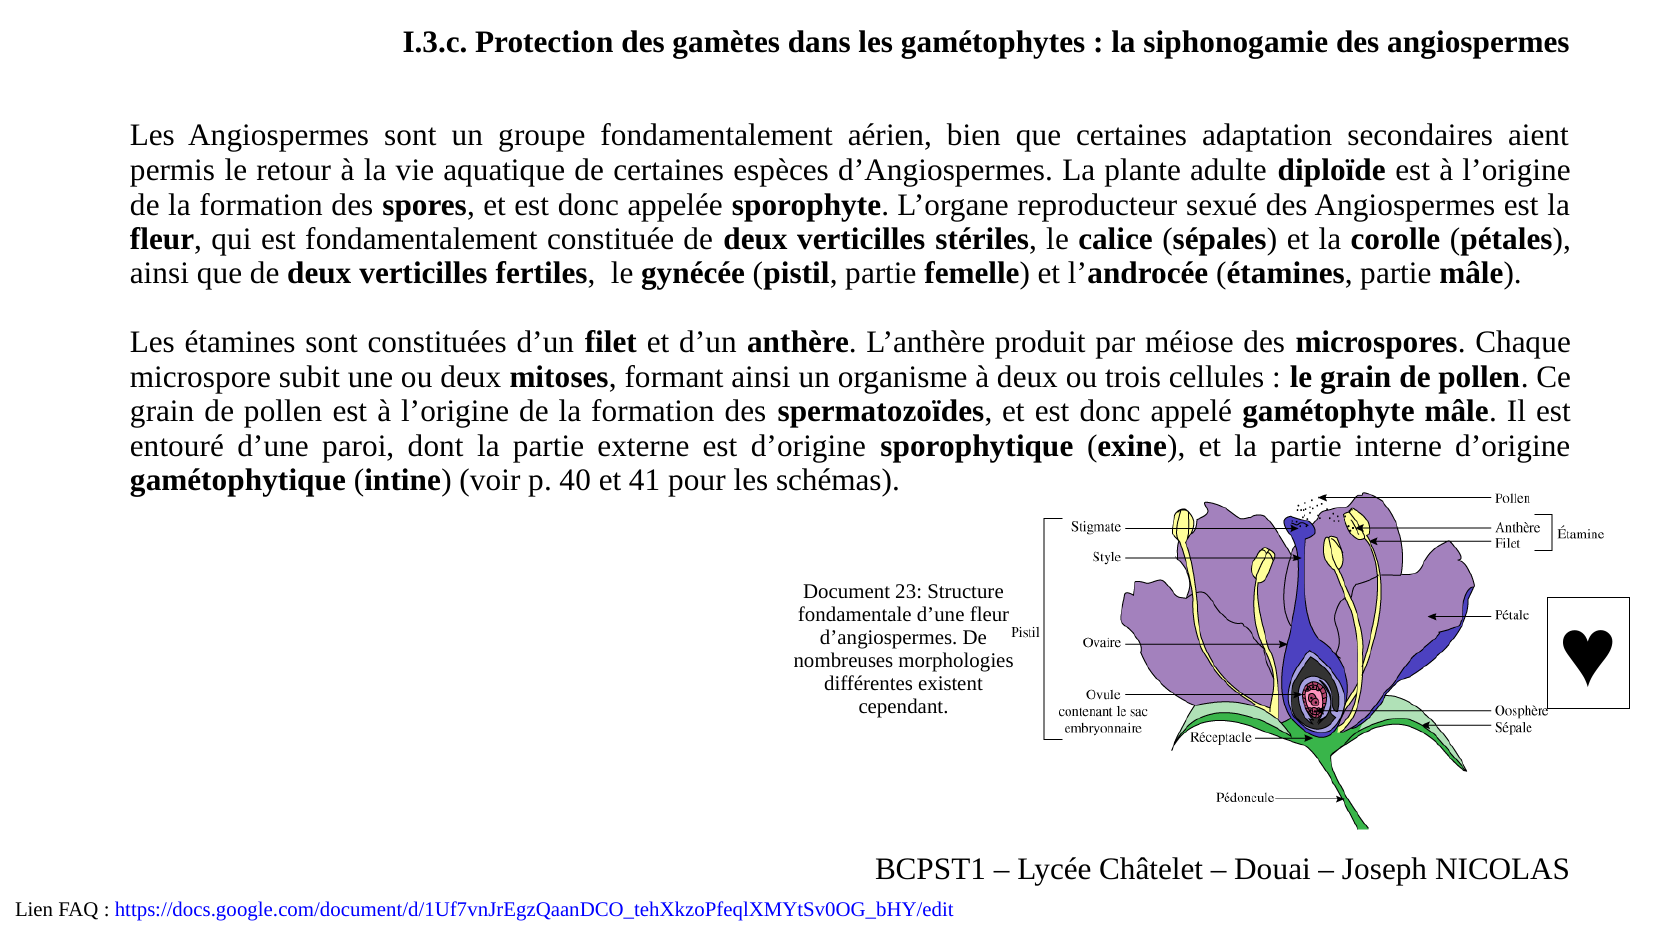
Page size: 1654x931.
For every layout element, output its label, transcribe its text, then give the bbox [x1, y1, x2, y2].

text_box Les Angiospermes sont un groupe fondamentalement aérien, bien que certaines adaptation secondaires aient permis le retour à la vie aquatique de certaines espèces d’Angiospermes. La plante adulte diploïde est à l’origine de la formation des spores, et est donc appelée sporophyte. L’organe reproducteur sexué des Angiospermes est la fleur, qui est fondamentalement constituée de deux verticilles stériles, le calice (sépales) et la corolle (pétales), ainsi que de deux verticilles fertiles, le gynécée (pistil, partie femelle) et l’androcée (étamines, partie mâle). Les étamines sont constituées d’un filet et d’un anthère. L’anthère produit par méiose des microspores. Chaque microspore subit une ou deux mitoses, formant ainsi un organisme à deux ou trois cellules : le grain de pollen. Ce grain de pollen est à l’origine de la formation des spermatozoïdes, et est donc appelé gamétophyte mâle. Il est entouré d’une paroi, dont la partie externe est d’origine sporophytique (exine), et la partie interne d’origine gamétophytique (intine) (voir p. 40 et 41 pour les schémas). [129, 118, 1571, 931]
picture [1003, 455, 1607, 851]
text_box Document 23: Structure fondamentale d’une fleur d’angiospermes. De nombreuses morphologies différentes existent cependant. [791, 519, 1003, 756]
text_box Lien FAQ : https://docs.google.com/document/d/1Uf7vnJrEgzQaanDCO_tehXkzoPfeqlXMYtSv0OG_bHY/edit [0, 897, 129, 931]
text_box I.3.c. Protection des gamètes dans les gamétophytes : la siphonogamie des angiospermes [165, 5, 1572, 78]
text_box ♥ [1547, 597, 1630, 709]
